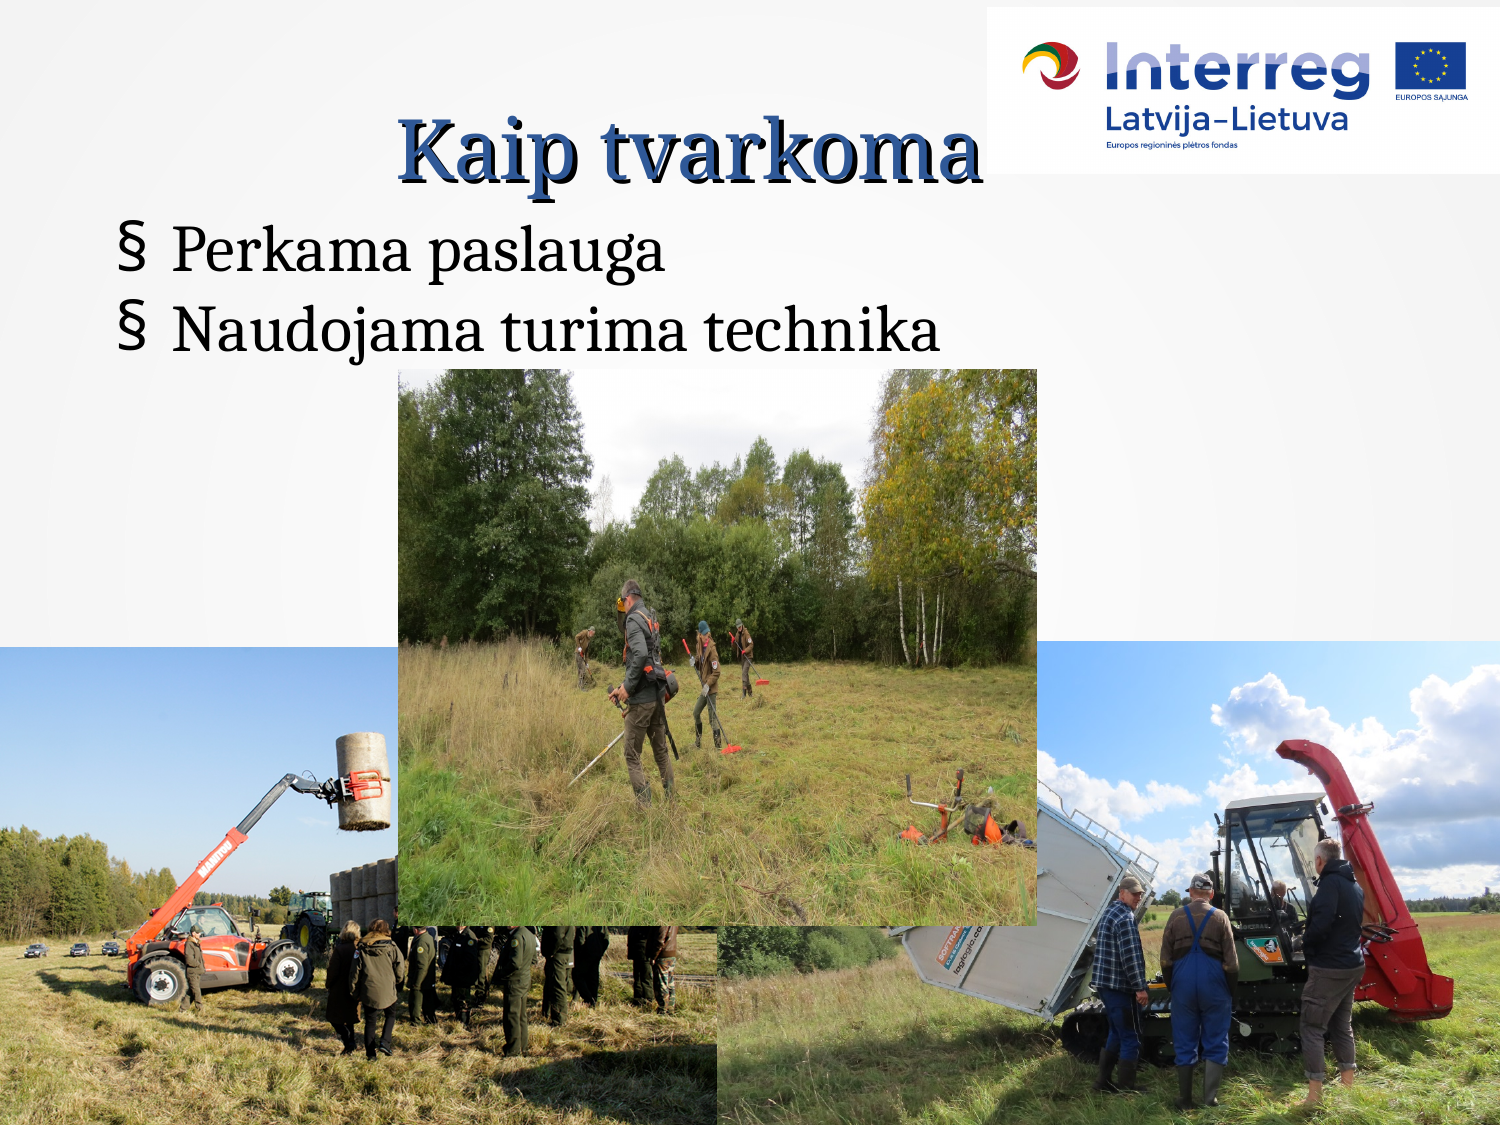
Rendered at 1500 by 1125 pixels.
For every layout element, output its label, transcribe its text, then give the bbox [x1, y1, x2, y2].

text_box Perkama paslauga Naudojama turima technika [100, 197, 1436, 375]
picture [987, 7, 1500, 174]
title Kaip tvarkoma [97, 66, 1281, 204]
picture [0, 369, 1500, 1125]
